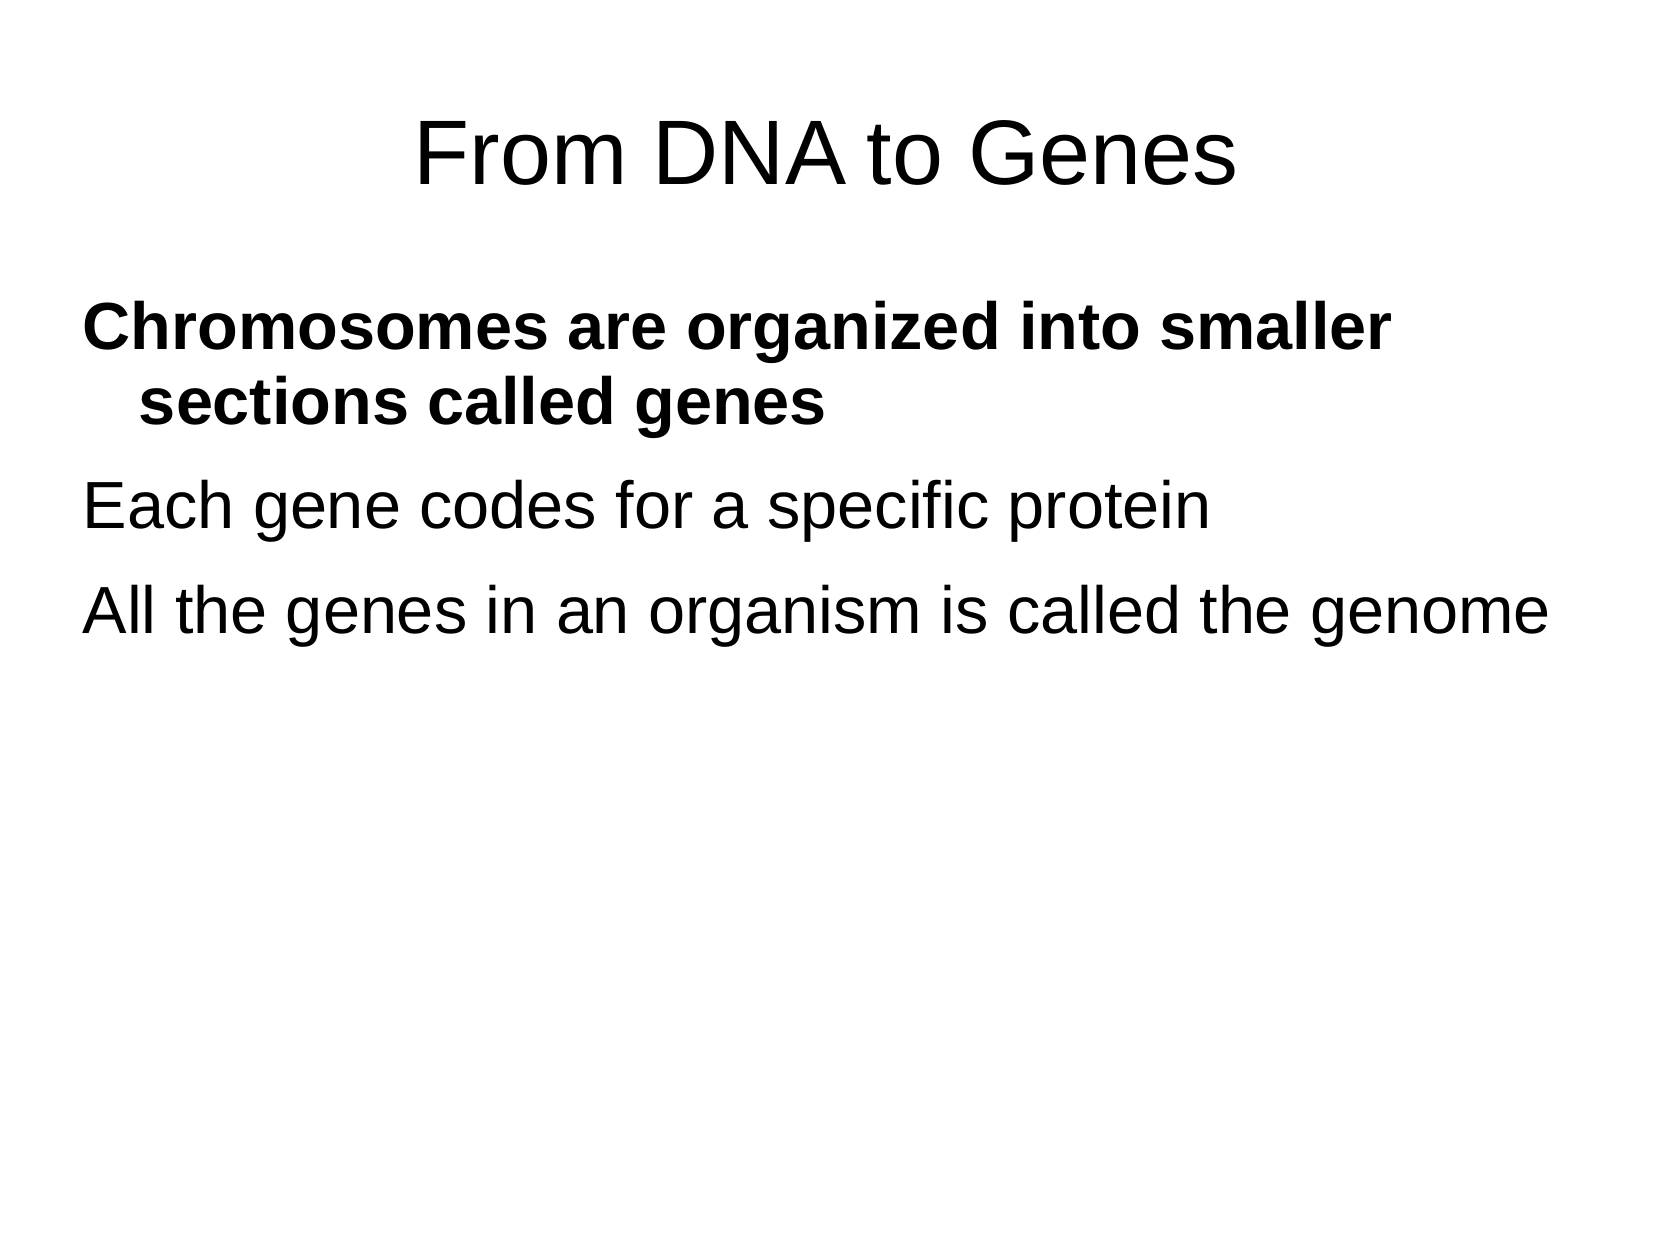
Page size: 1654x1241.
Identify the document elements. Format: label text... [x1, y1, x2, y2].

title From DNA to Genes [82, 49, 1571, 257]
list Chromosomes are organized into smaller sections called genes Each gene codes for a specific protein All the genes in an organism is called the genome [82, 289, 1571, 1094]
